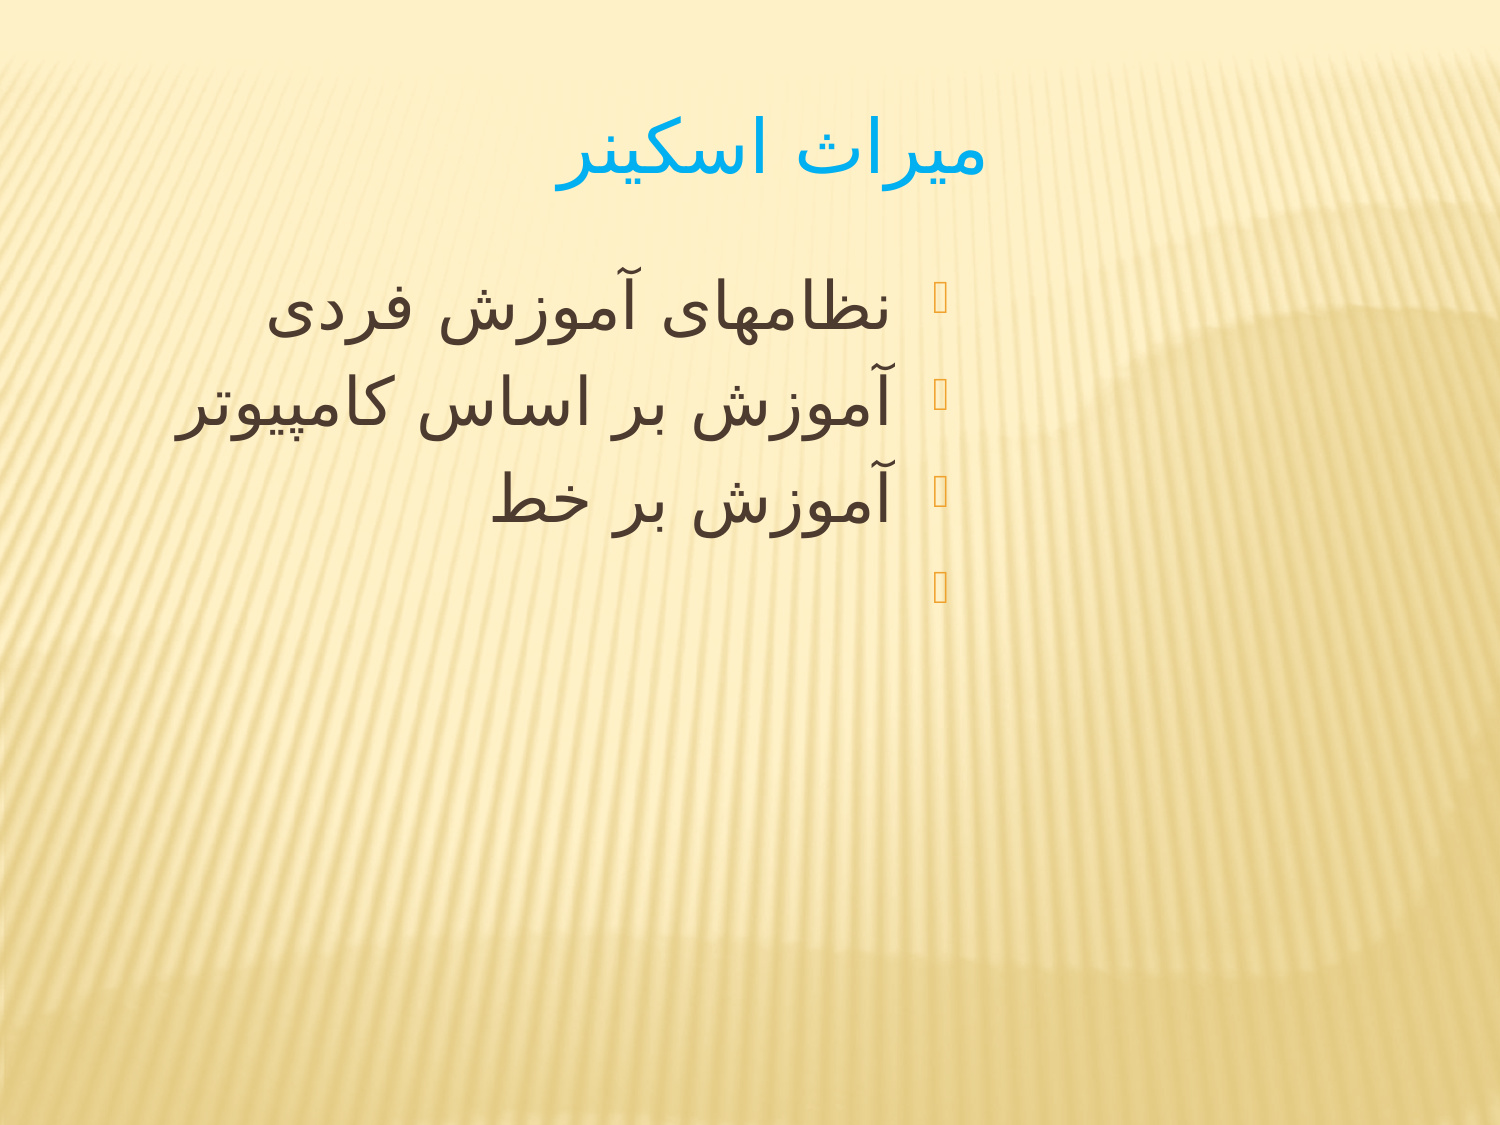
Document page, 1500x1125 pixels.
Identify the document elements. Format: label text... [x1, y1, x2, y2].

list نظامهای آموزش فردی آموزش بر اساس کامپیوتر آموزش بر خط [50, 254, 1476, 998]
title میراث اسکینر [50, 75, 1476, 213]
